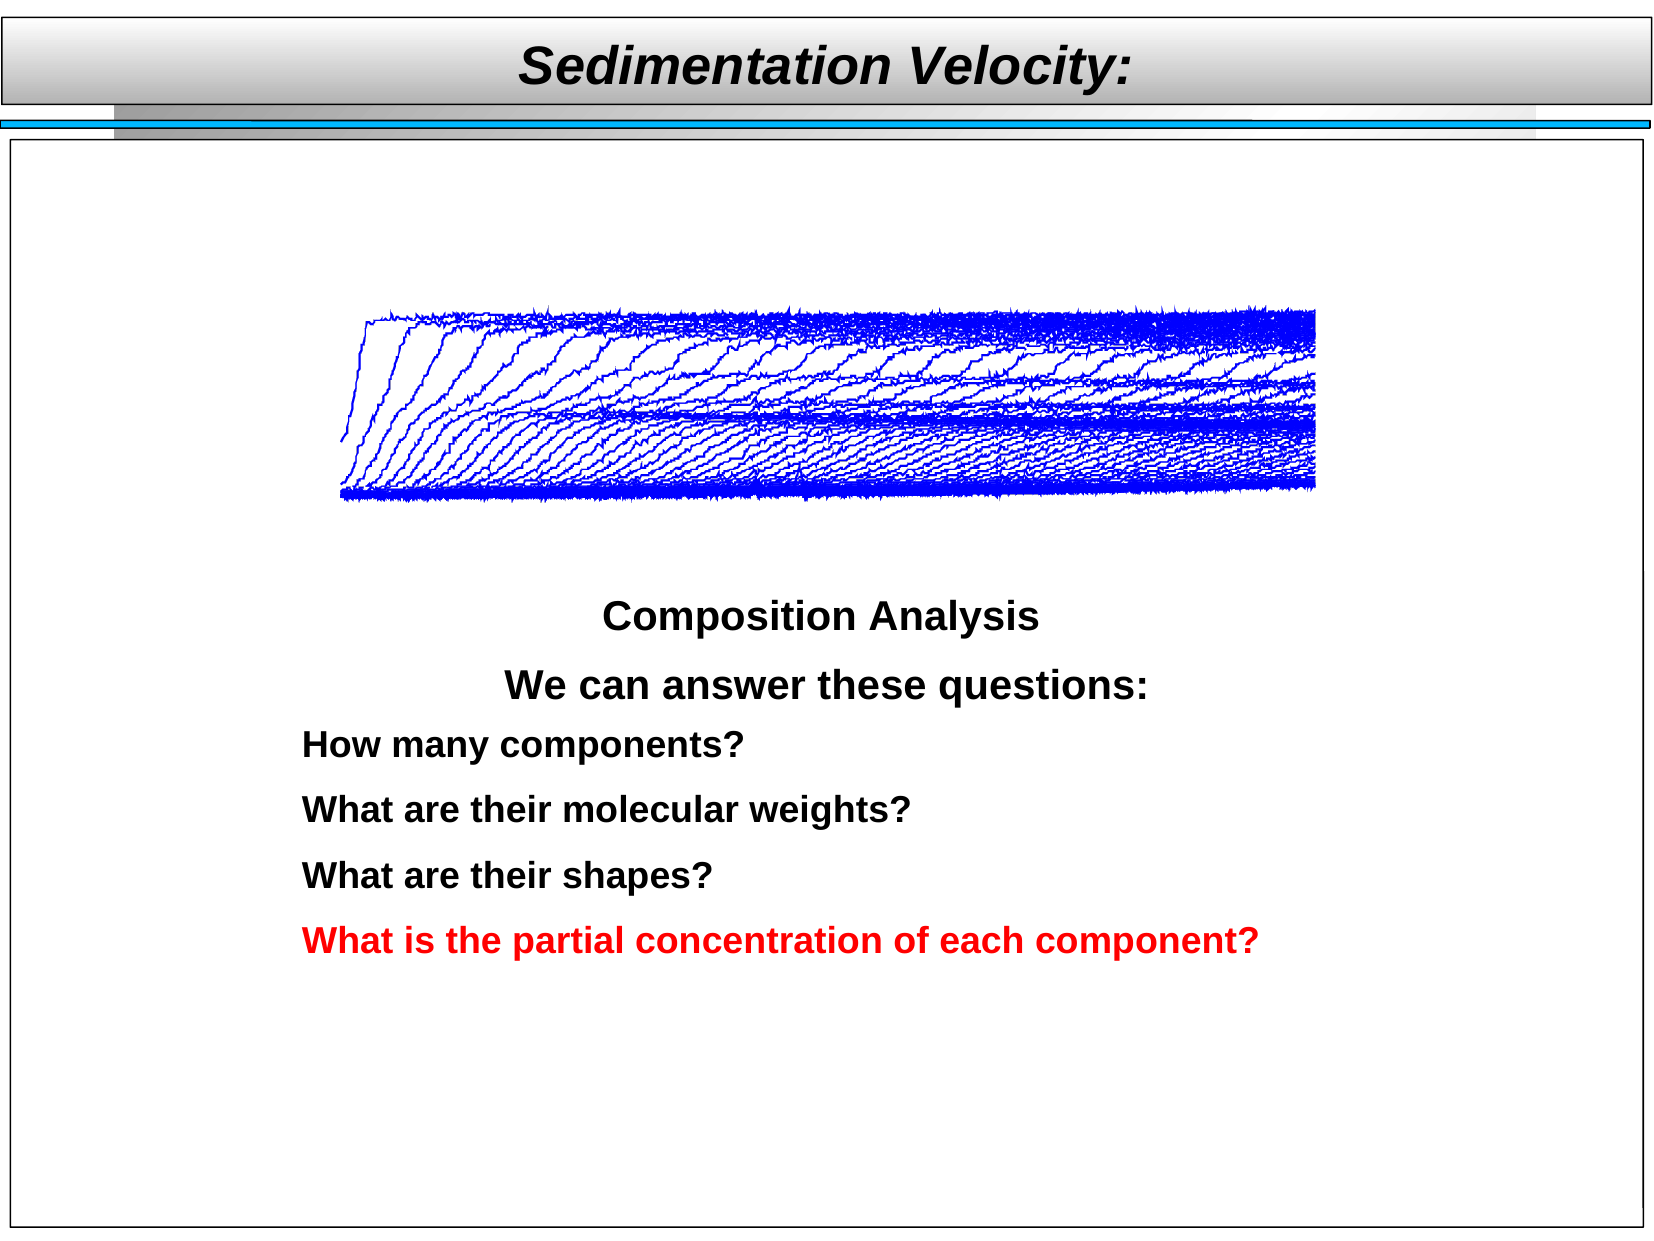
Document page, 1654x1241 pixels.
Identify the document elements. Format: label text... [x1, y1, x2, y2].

text_box Sedimentation Velocity: [1, 17, 1652, 105]
text_box How many components? What are their molecular weights? What are their shapes? What is the partial concentration of each component? [301, 723, 1352, 1035]
text_box [10, 139, 1644, 1228]
text_box [0, 120, 1651, 129]
text_box Composition Analysis We can answer these questions: [465, 569, 1188, 709]
picture [340, 304, 1316, 503]
